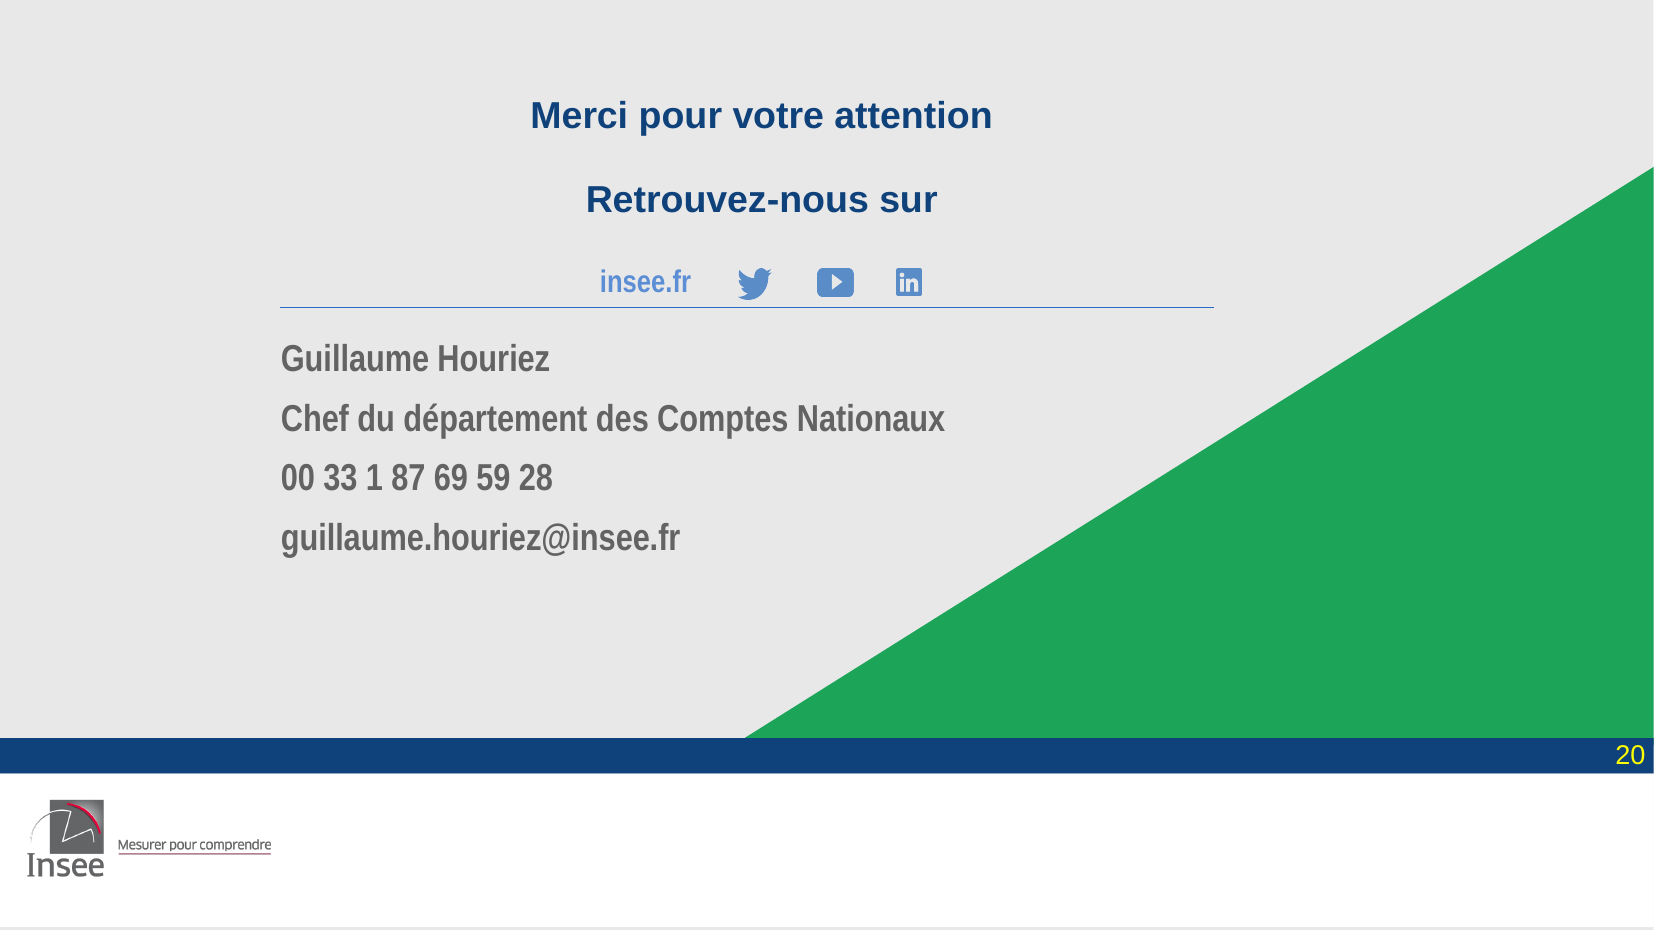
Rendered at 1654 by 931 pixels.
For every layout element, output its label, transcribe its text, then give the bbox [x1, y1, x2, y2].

picture [23, 773, 271, 880]
list Guillaume Houriez Chef du département des Comptes Nationaux 00 33 1 87 69 59 28 guillaume.houriez@insee.fr [280, 307, 1214, 716]
title Merci pour votre attention Retrouvez-nous sur [377, 94, 1146, 221]
picture [896, 268, 922, 296]
picture [737, 268, 772, 300]
picture [817, 268, 854, 297]
